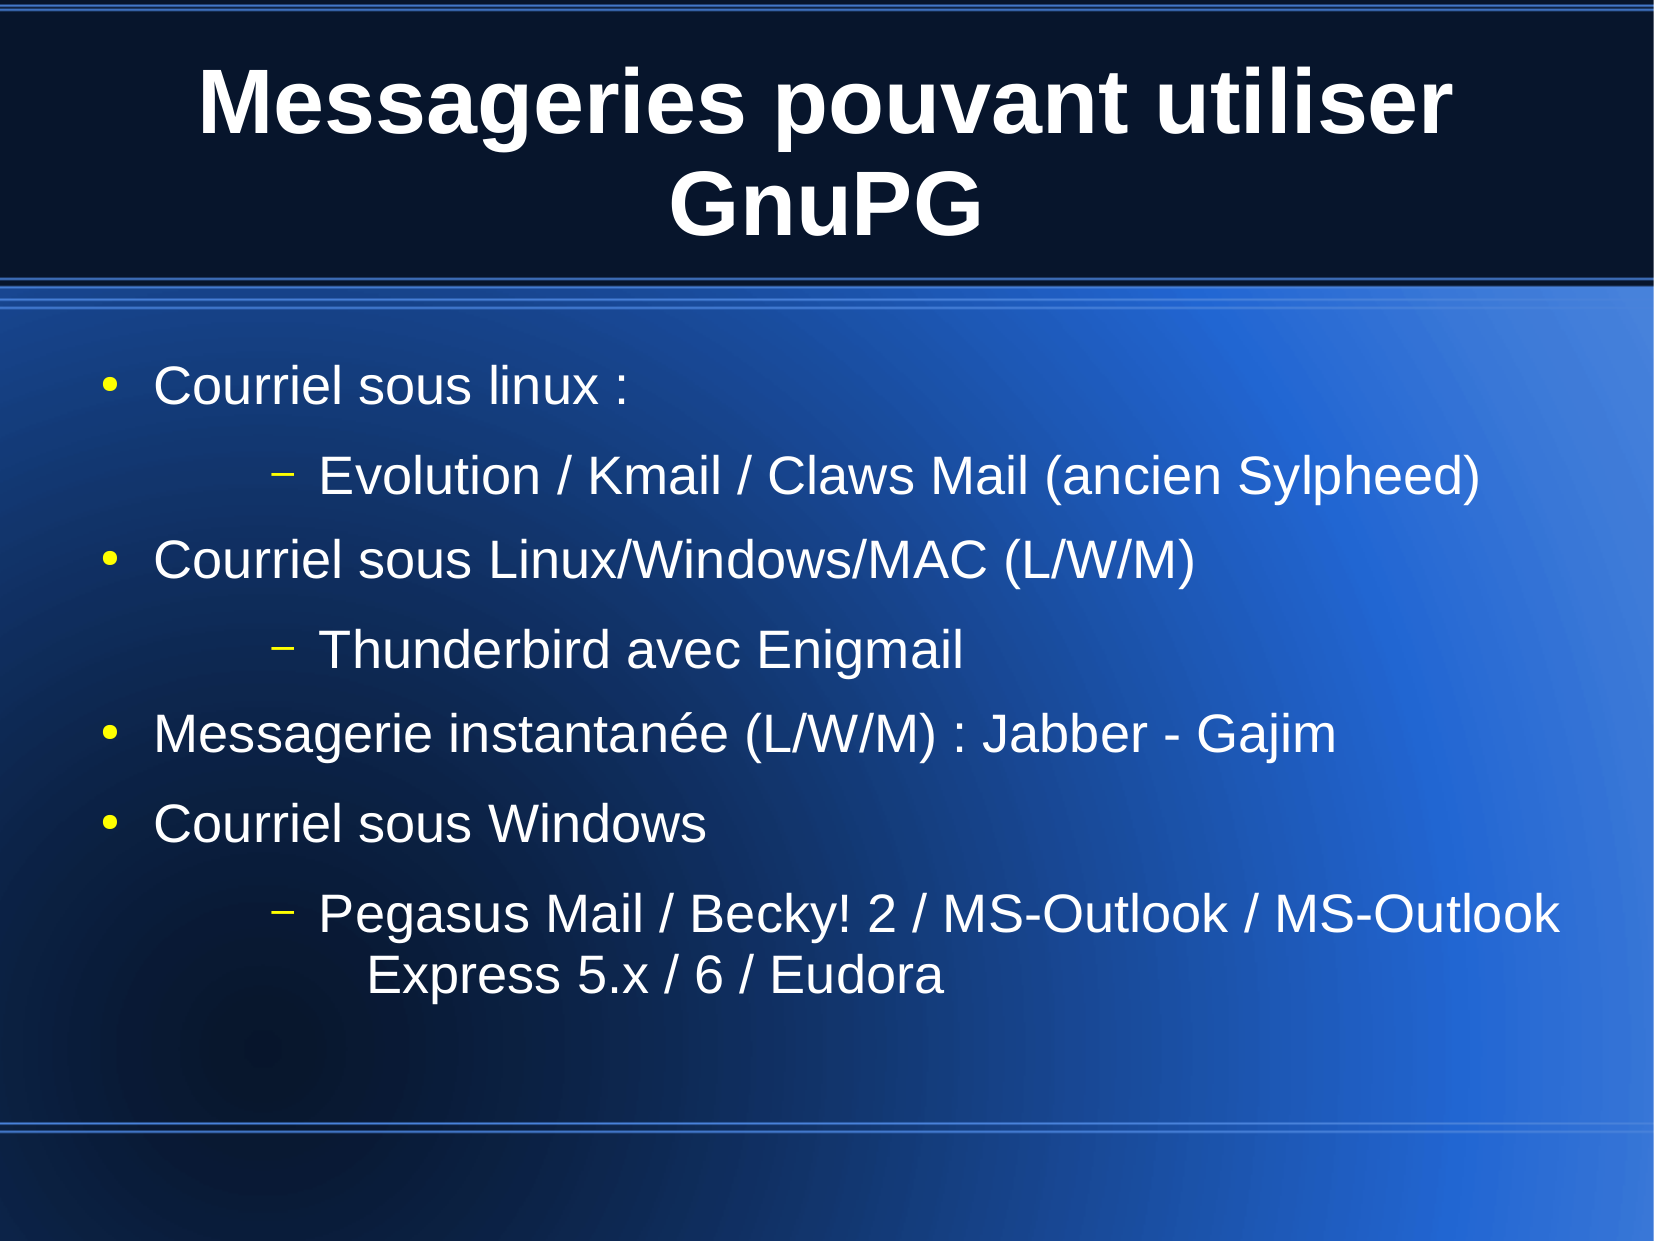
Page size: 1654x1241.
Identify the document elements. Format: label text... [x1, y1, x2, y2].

picture [0, 0, 1654, 1241]
list Courriel sous linux : Evolution / Kmail / Claws Mail (ancien Sylpheed) Courriel sous Linux/Windows/MAC (L/W/M) Thunderbird avec Enigmail Messagerie instantanée (L/W/M) : Jabber - Gajim Courriel sous Windows Pegasus Mail / Becky! 2 / MS-Outlook / MS-Outlook Express 5.x / 6 / Eudora [82, 355, 1571, 1075]
title Messageries pouvant utiliser GnuPG [82, 49, 1571, 257]
